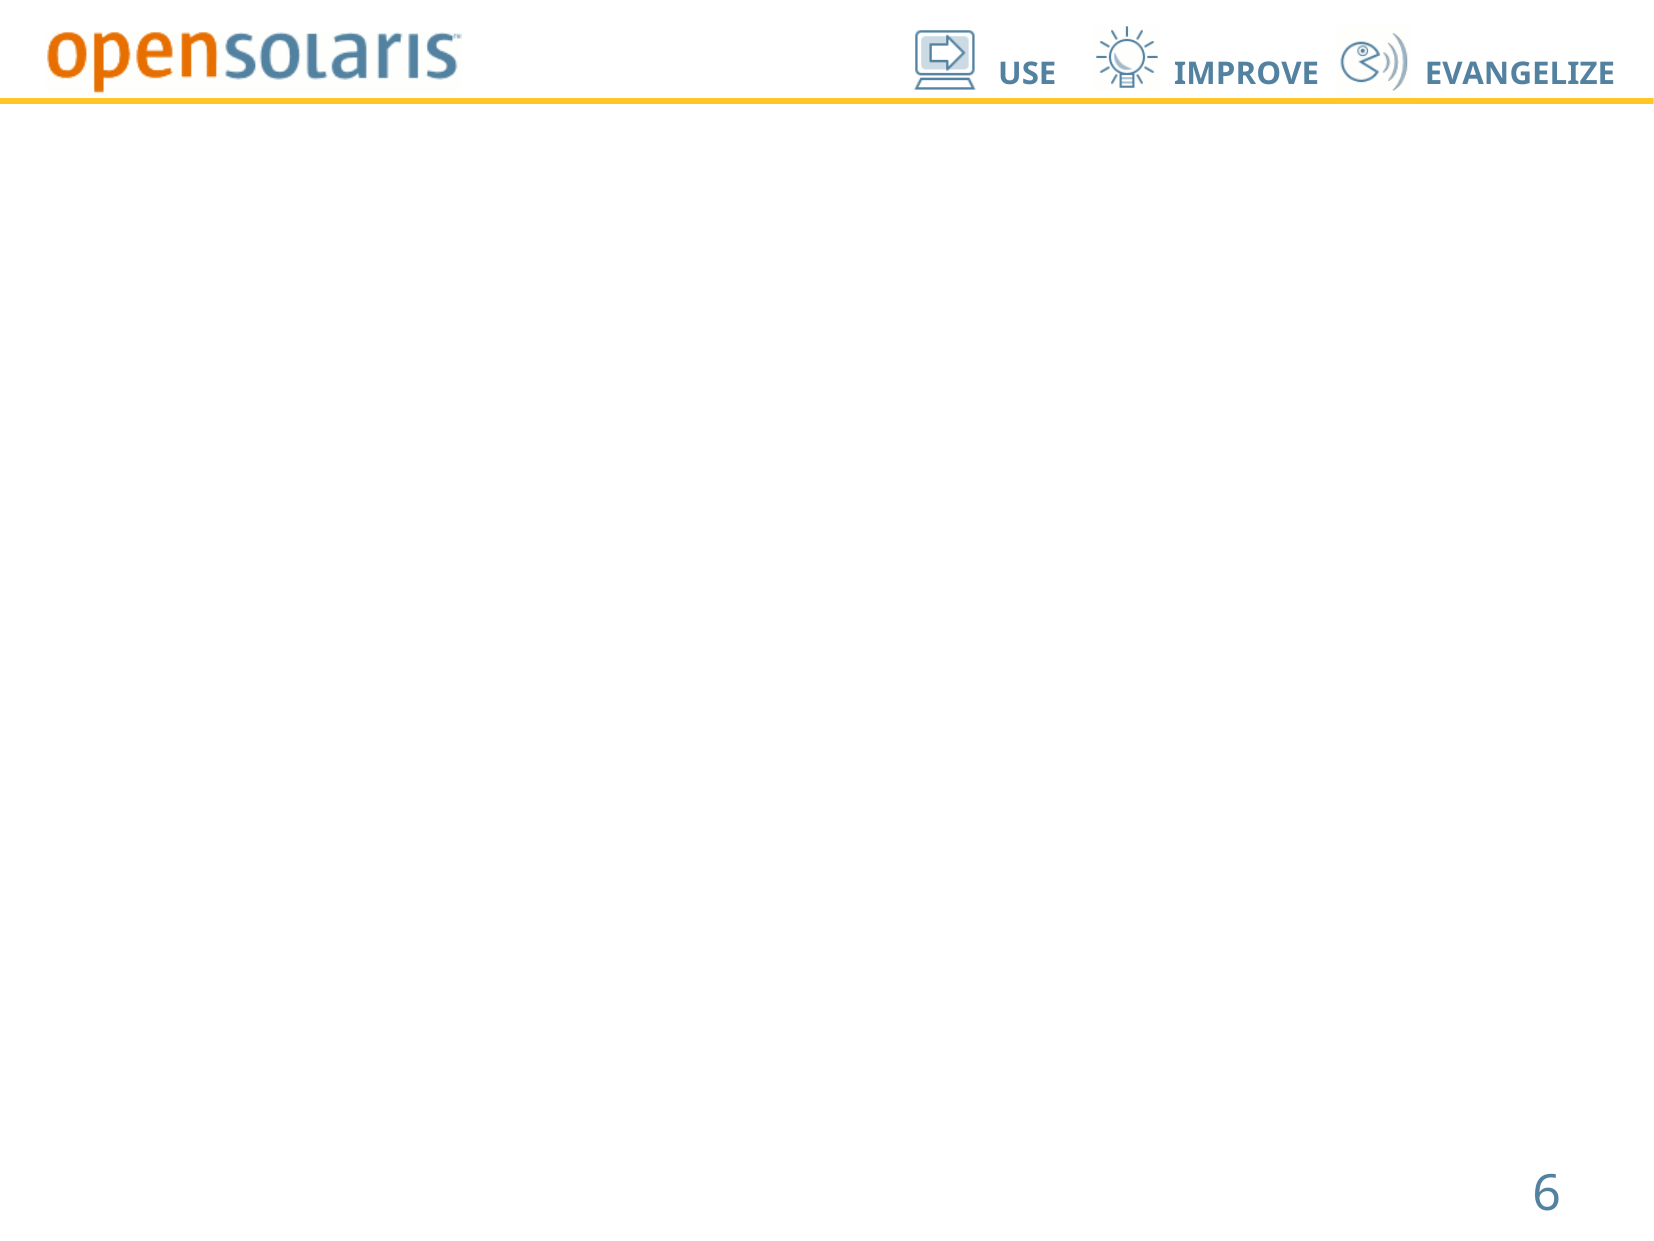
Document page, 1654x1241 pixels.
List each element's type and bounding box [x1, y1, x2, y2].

picture [1336, 24, 1412, 98]
picture [1093, 23, 1161, 91]
picture [46, 31, 462, 94]
picture [907, 22, 983, 98]
